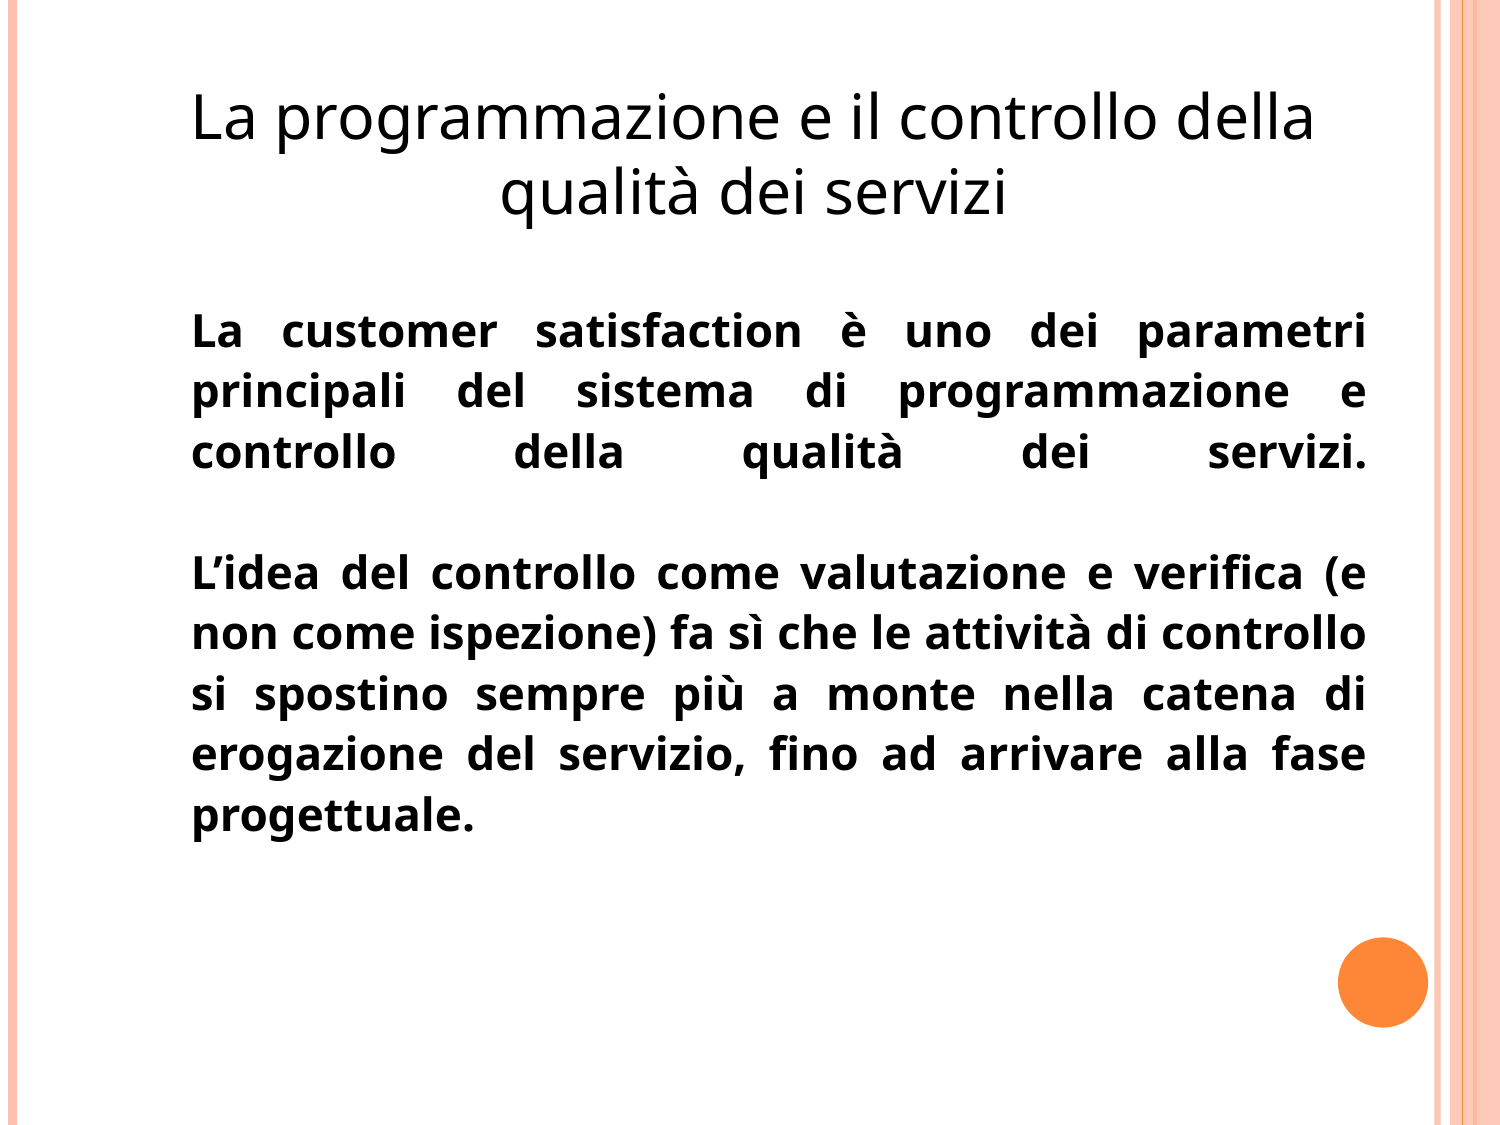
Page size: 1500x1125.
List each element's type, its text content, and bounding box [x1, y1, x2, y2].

text_box La programmazione e il controllo della qualità dei servizi [117, 58, 1393, 247]
text_box La customer satisfaction è uno dei parametri principali del sistema di programmazione e controllo della qualità dei servizi. L’idea del controllo come valutazione e verifica (e non come ispezione) fa sì che le attività di controllo si spostino sempre più a monte nella catena di erogazione del servizio, fino ad arrivare alla fase progettuale. [175, 243, 1383, 894]
